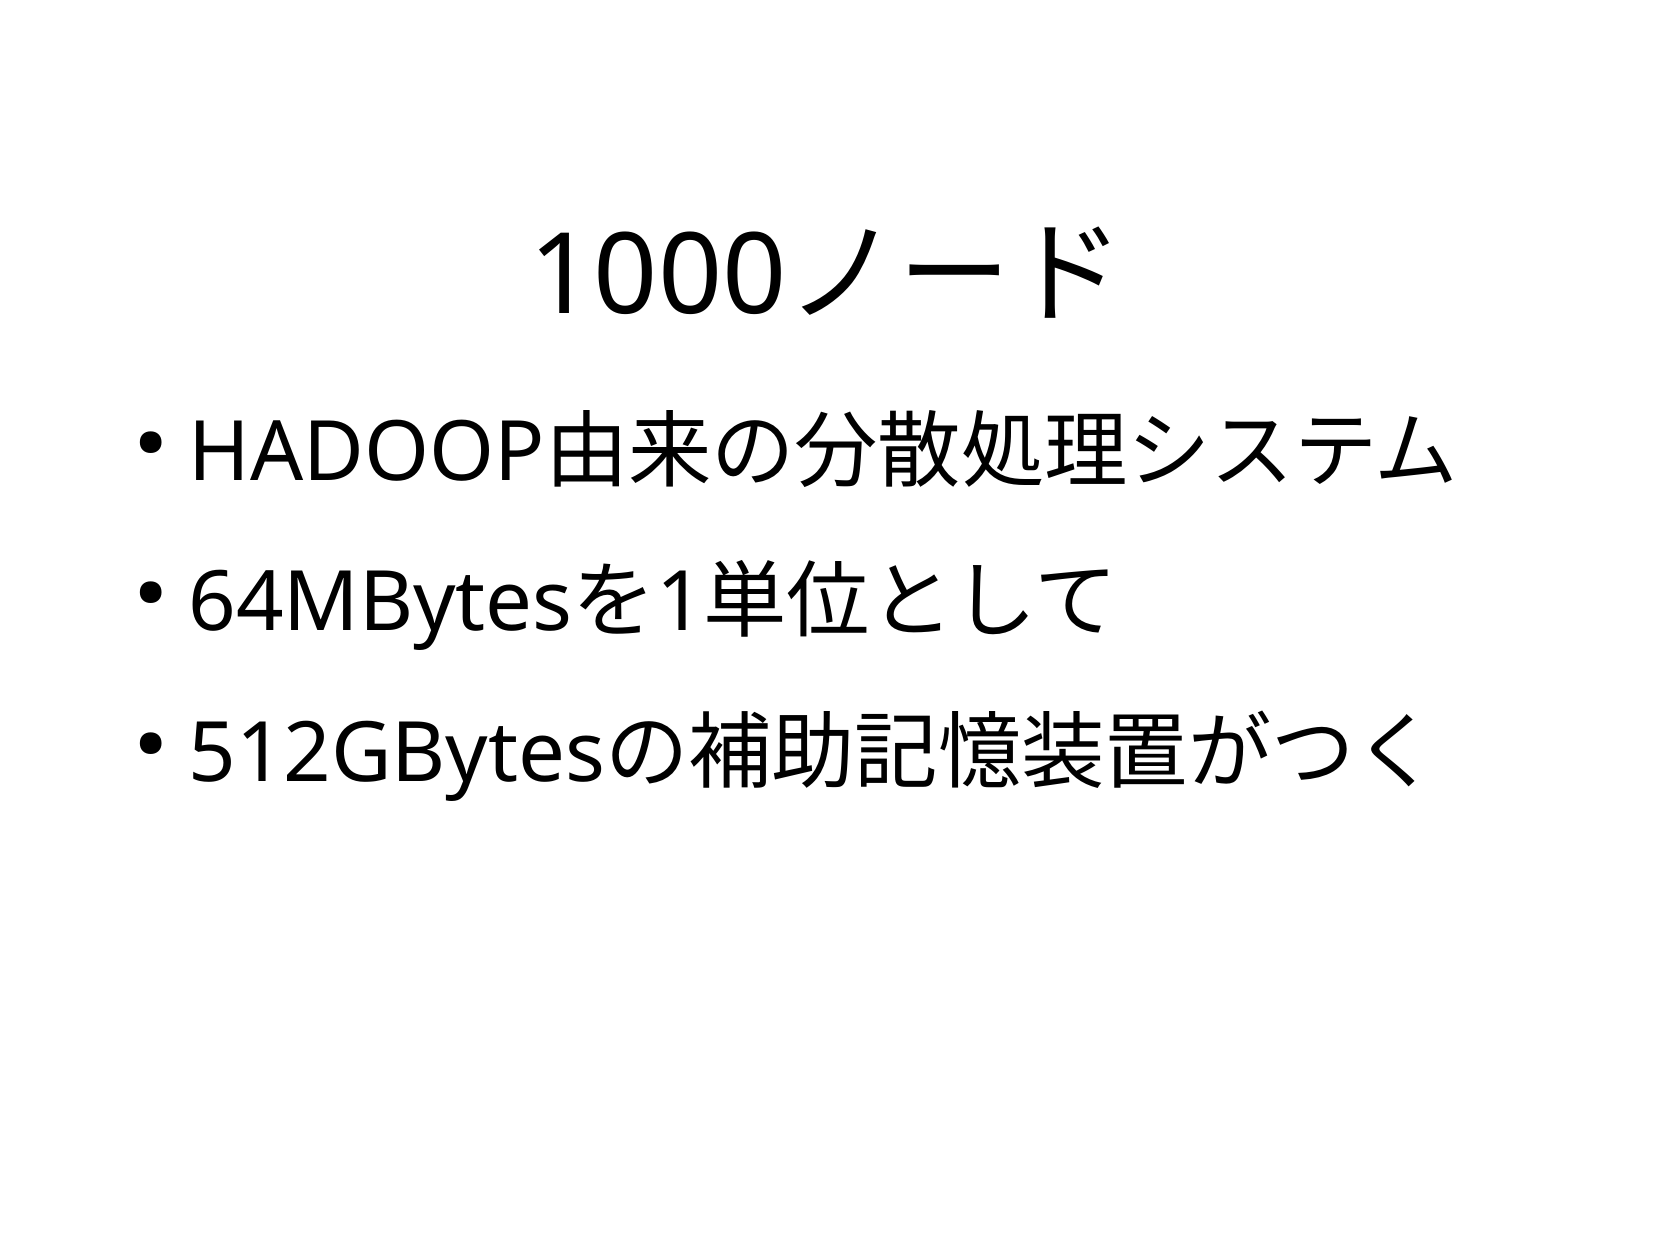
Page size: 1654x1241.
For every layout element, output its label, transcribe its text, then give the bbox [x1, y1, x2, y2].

title 1000ノード [82, 161, 1571, 369]
list HADOOP由来の分散処理システム 64MBytesを1単位として 512GBytesの補助記憶装置がつく [118, 383, 1595, 1104]
